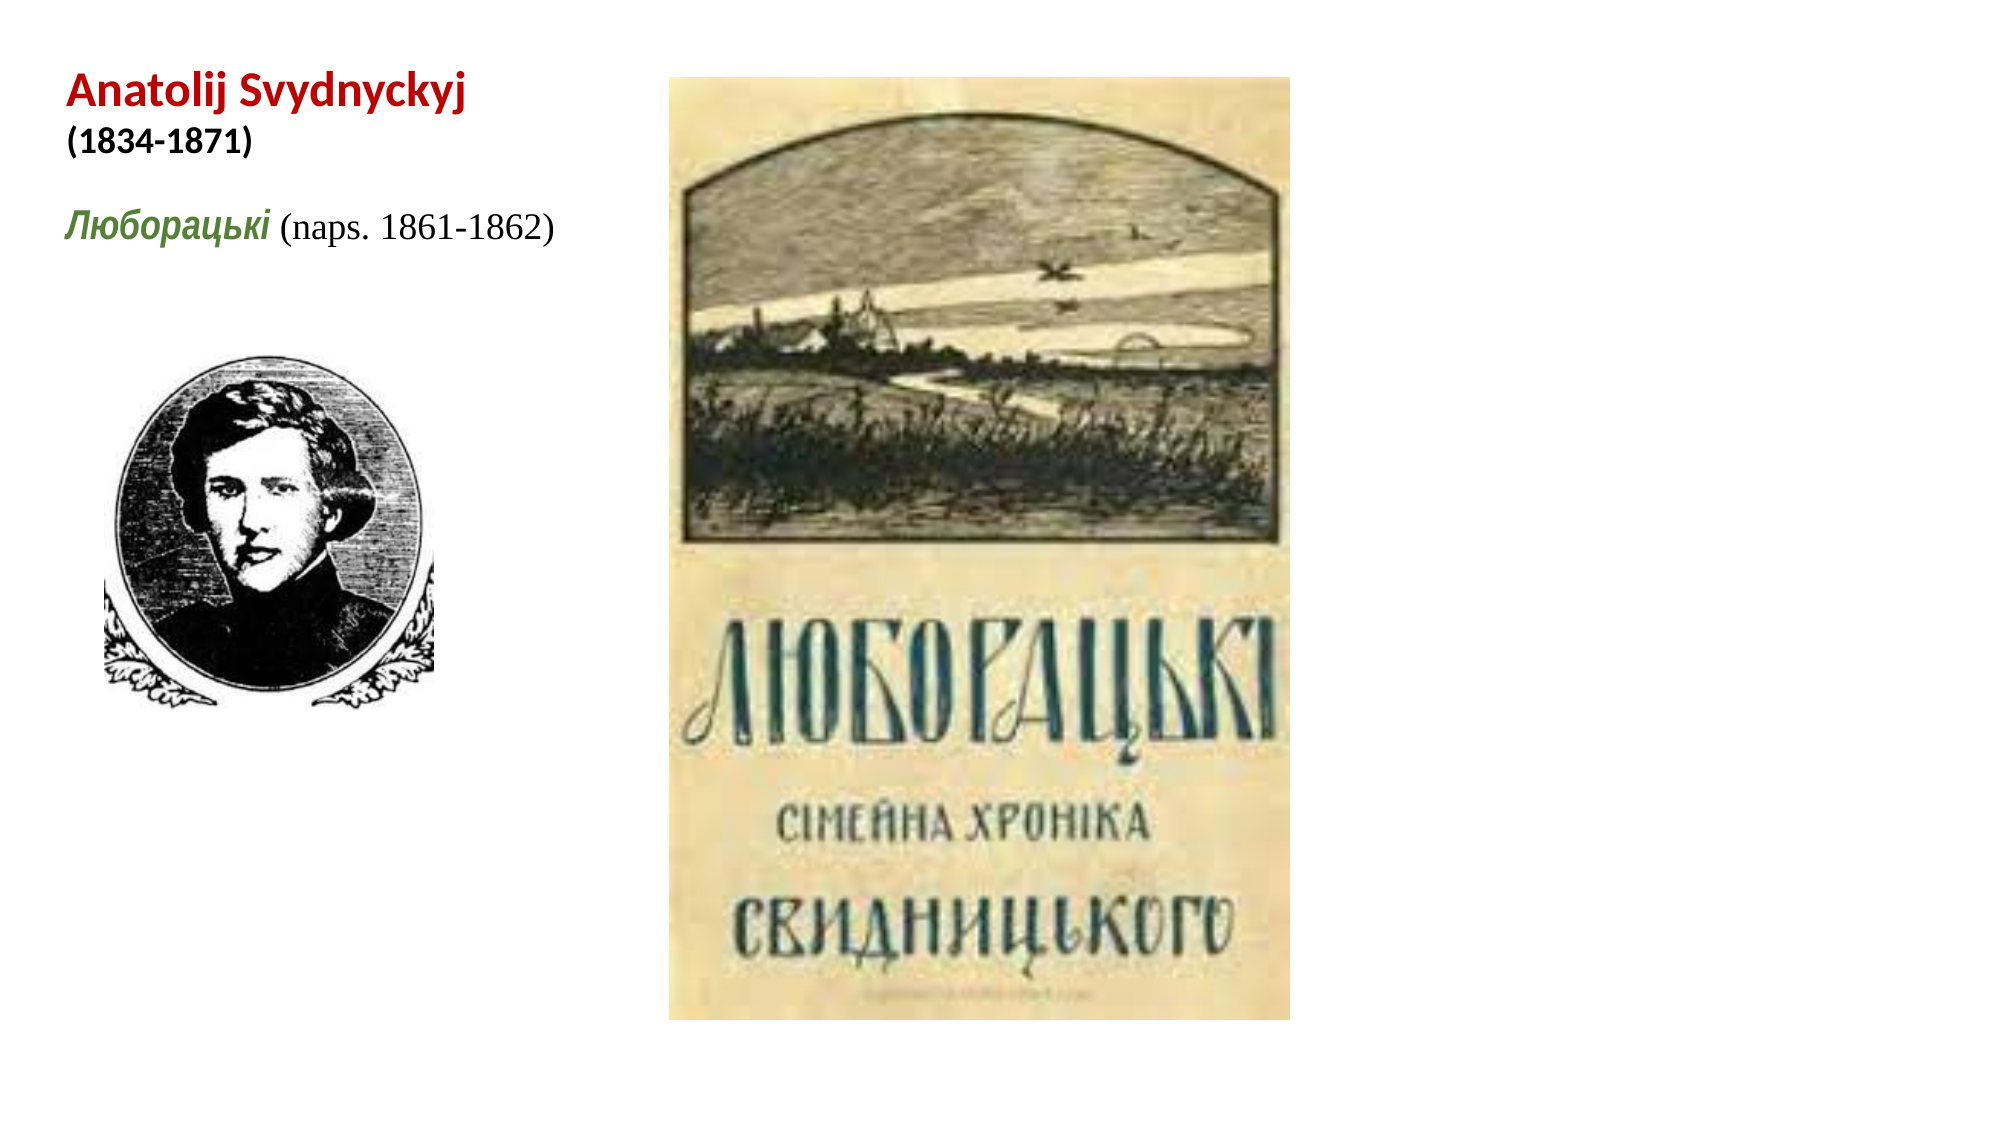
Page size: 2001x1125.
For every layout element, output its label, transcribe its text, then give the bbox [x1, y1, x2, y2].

text_box Люборацькі (naps. 1861-1862) [51, 190, 669, 257]
text_box Anatolij Svydnyckyj (1834-1871) [52, 48, 482, 169]
picture [104, 354, 434, 710]
picture [669, 77, 1290, 1020]
